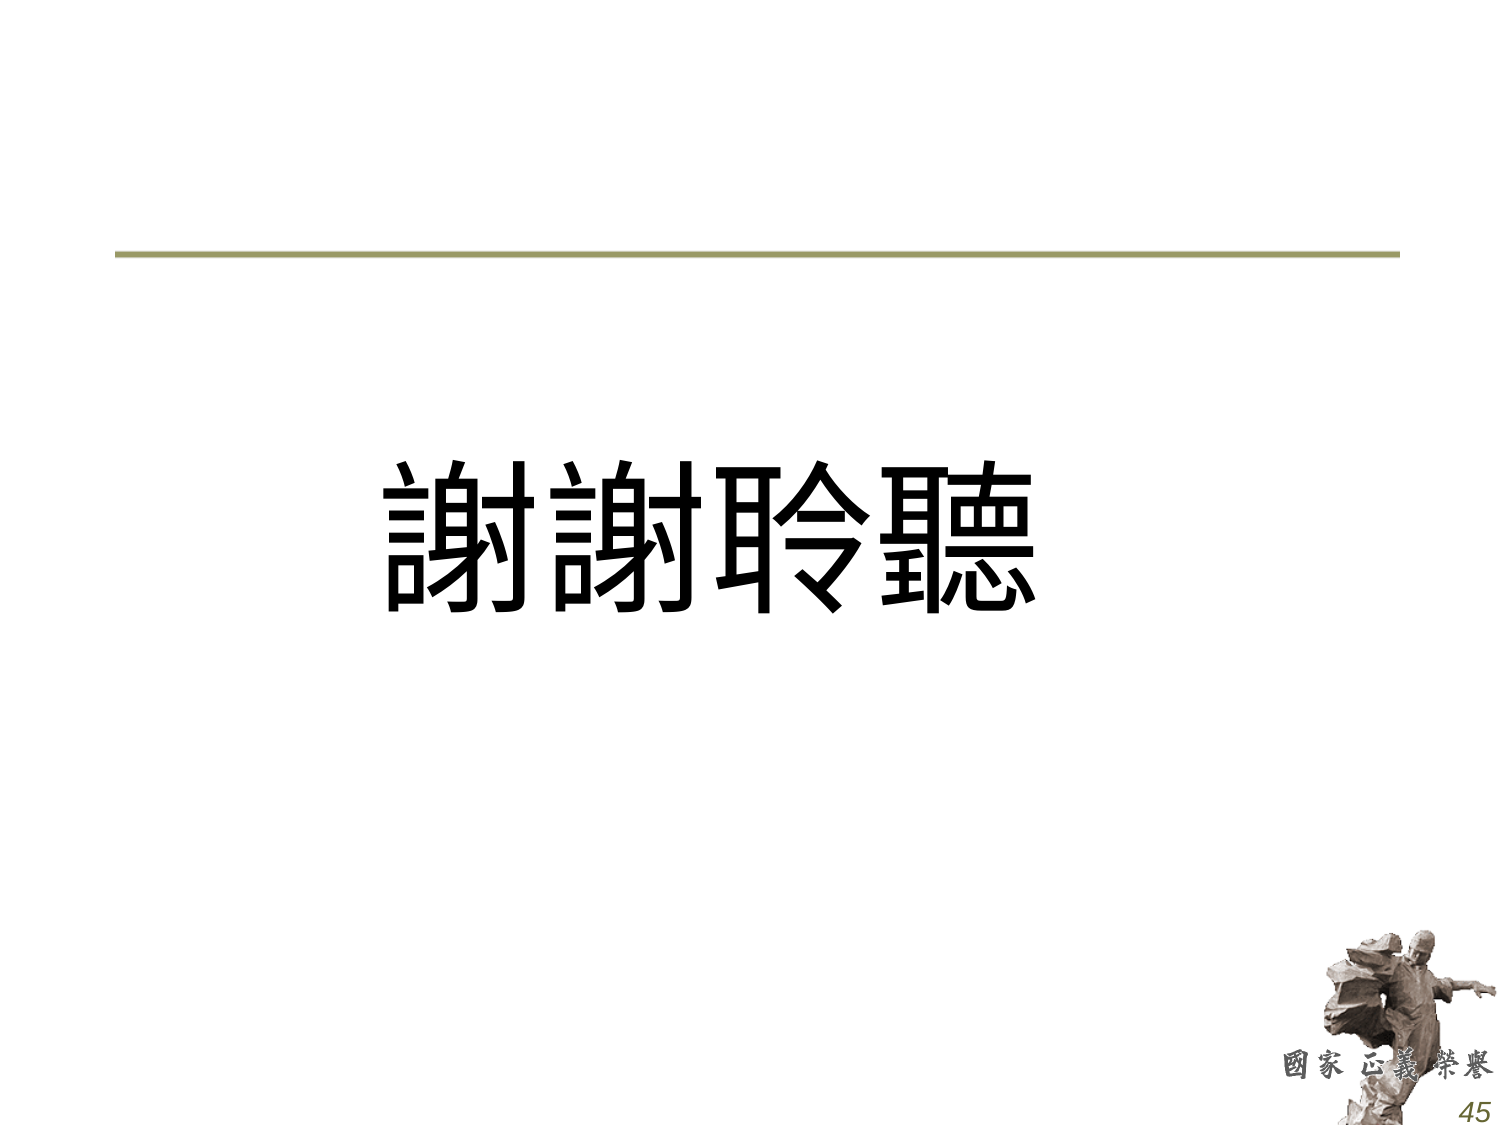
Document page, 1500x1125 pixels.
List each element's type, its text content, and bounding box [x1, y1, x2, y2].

picture [1318, 928, 1500, 1125]
picture [115, 243, 1400, 265]
text_box 謝謝聆聽 [359, 426, 1234, 642]
slide_number <number> [1327, 1085, 1500, 1125]
